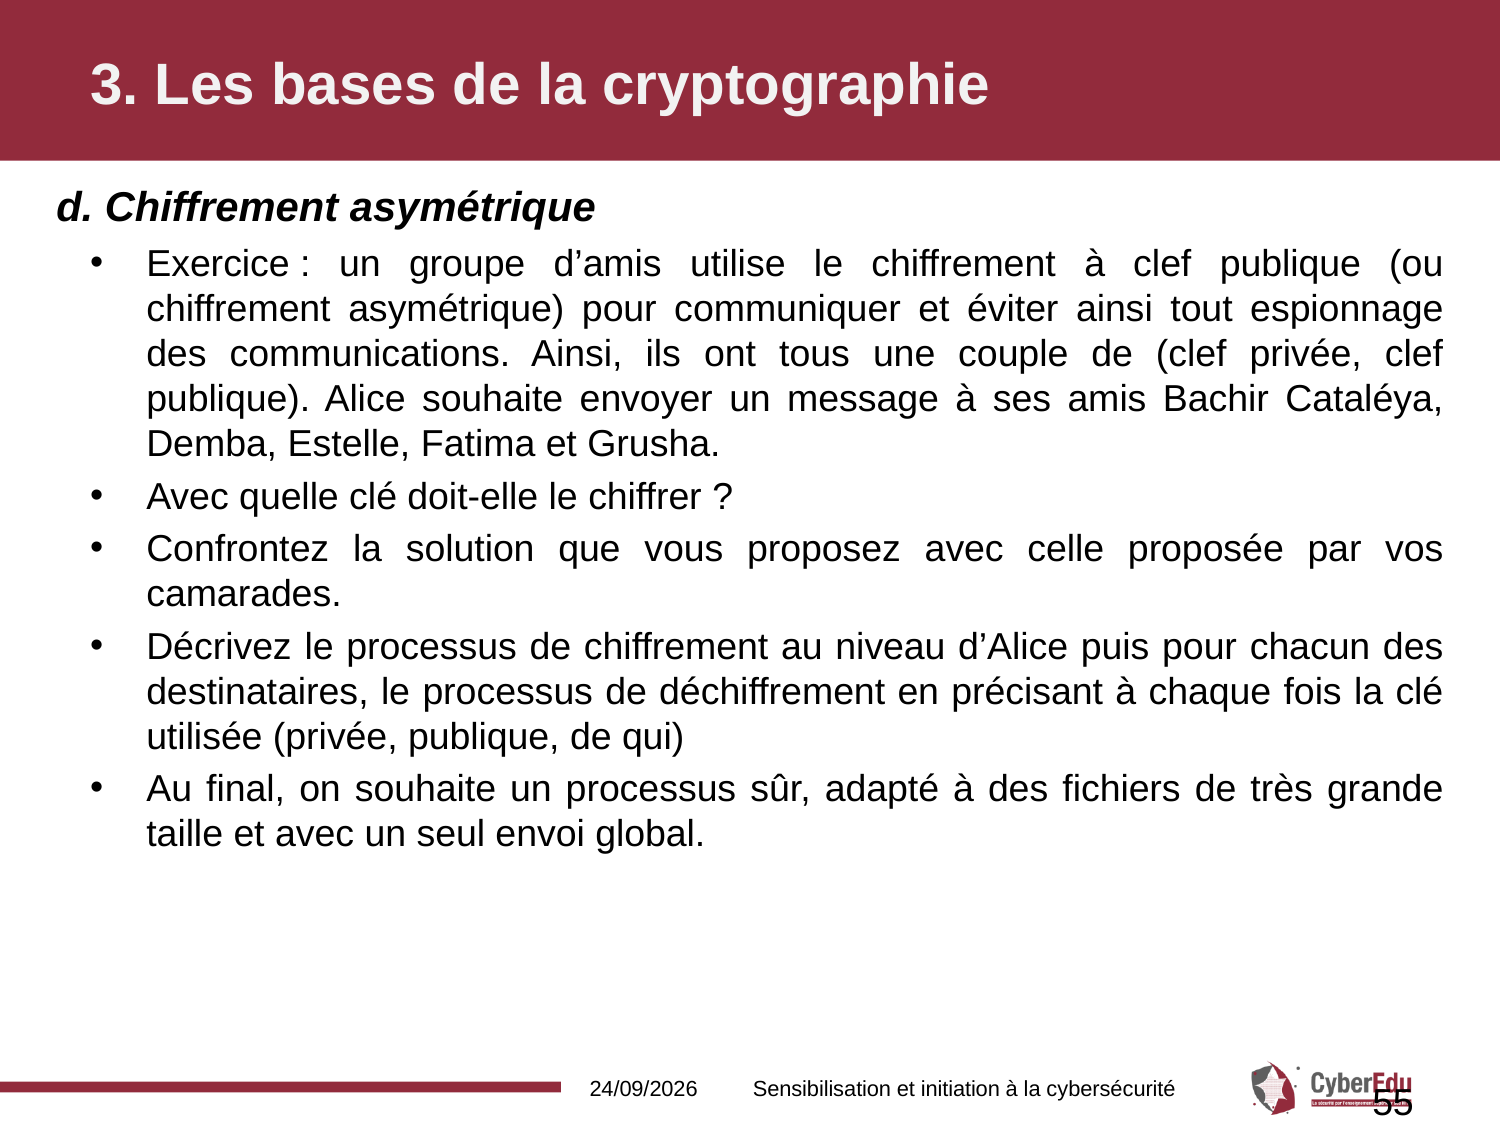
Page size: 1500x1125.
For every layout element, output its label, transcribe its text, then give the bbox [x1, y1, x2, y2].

picture [1246, 1060, 1412, 1115]
slide_number 15/11/2020 [561, 1057, 727, 1118]
title 3. Les bases de la cryptographie [75, 1, 1425, 161]
text_box d. Chiffrement asymétrique [41, 172, 1471, 268]
footer Sensibilisation et initiation à la cybersécurité [738, 1057, 1236, 1118]
list Exercice : un groupe d’amis utilise le chiffrement à clef publique (ou chiffrement asymétrique) pour communiquer et éviter ainsi tout espionnage des communications. Ainsi, ils ont tous une couple de (clef privée, clef publique). Alice souhaite envoyer un message à ses amis Bachir Cataléya, Demba, Estelle, Fatima et Grusha. Avec quelle clé doit-elle le chiffrer ? Confrontez la solution que vous proposez avec celle proposée par vos camarades. Décrivez le processus de chiffrement au niveau d’Alice puis pour chacun des destinataires, le processus de déchiffrement en précisant à chaque fois la clé utilisée (privée, publique, de qui) Au final, on souhaite un processus sûr, adapté à des fichiers de très grande taille et avec un seul envoi global. [75, 231, 1459, 598]
